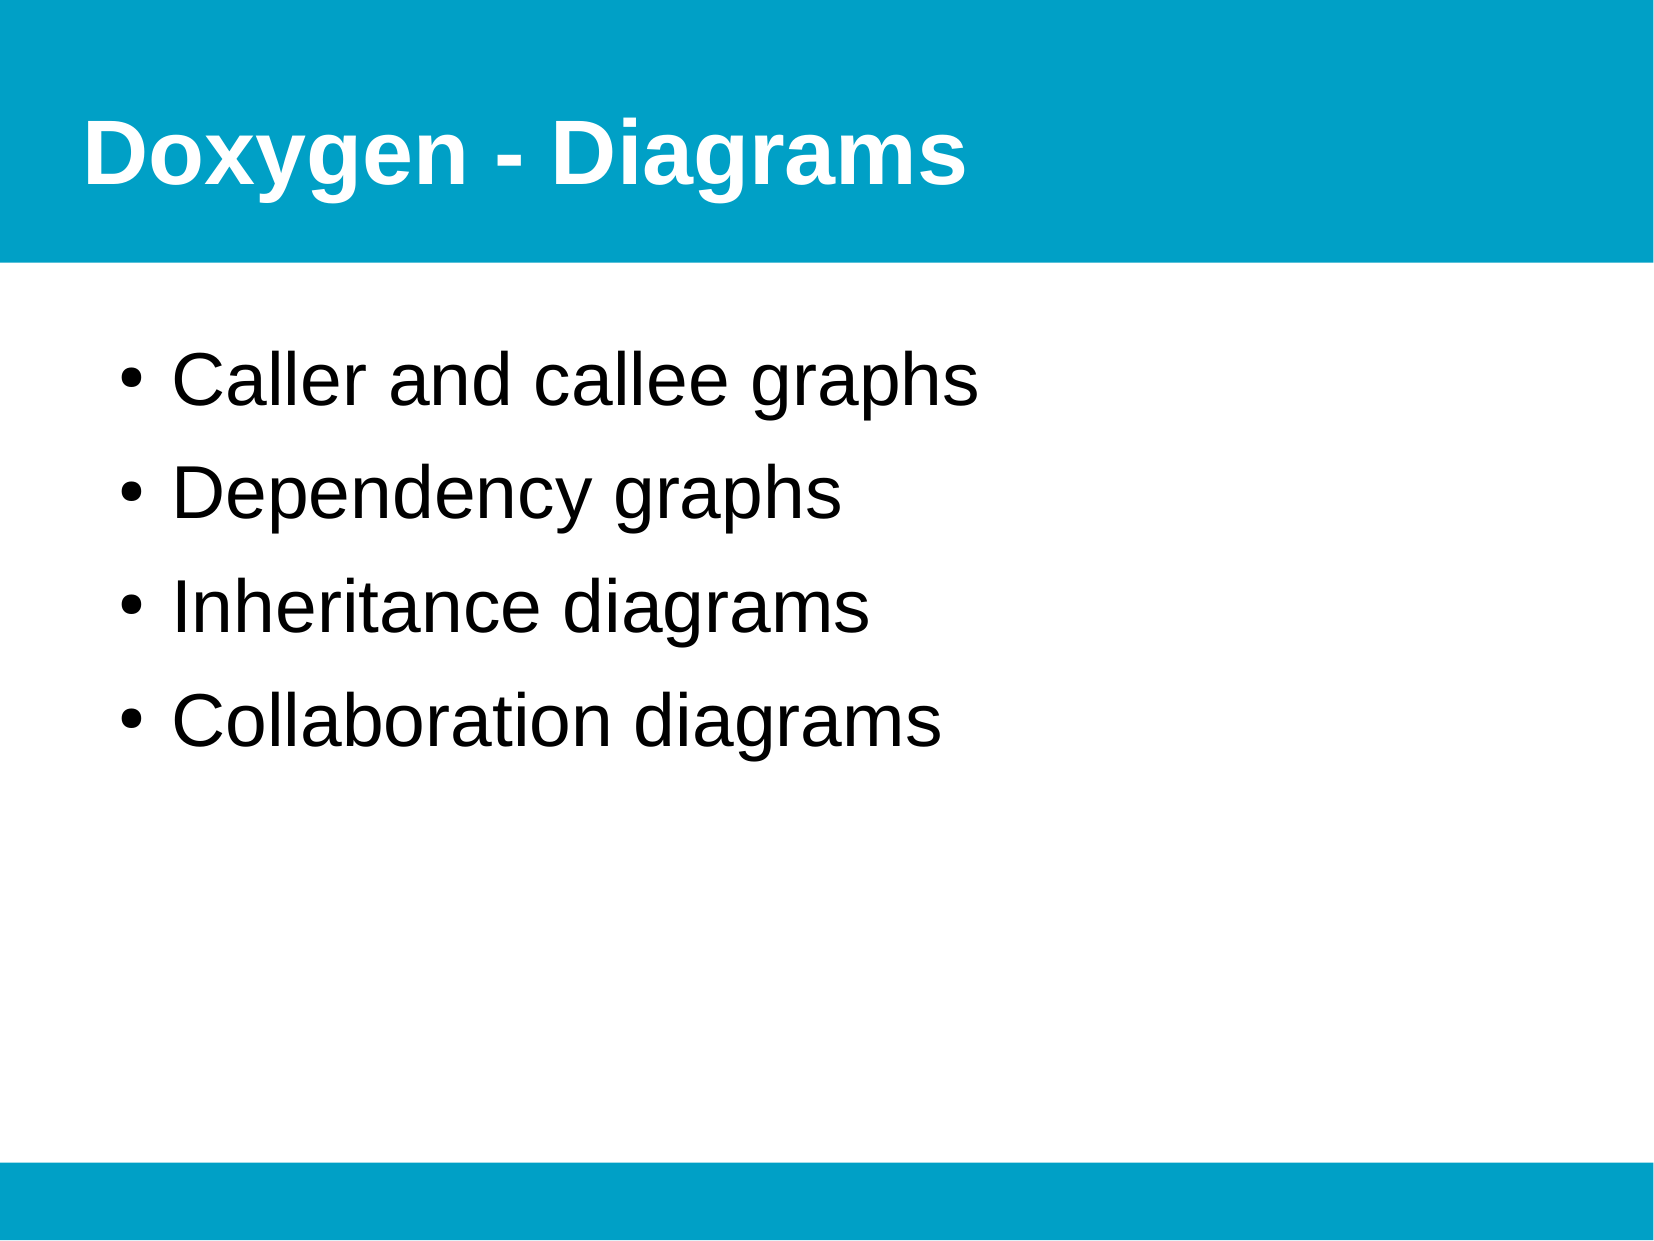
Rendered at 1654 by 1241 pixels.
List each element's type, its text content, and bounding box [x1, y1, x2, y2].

list Caller and callee graphs Dependency graphs Inheritance diagrams Collaboration diagrams [82, 337, 1571, 1094]
title Doxygen - Diagrams [82, 56, 1571, 250]
